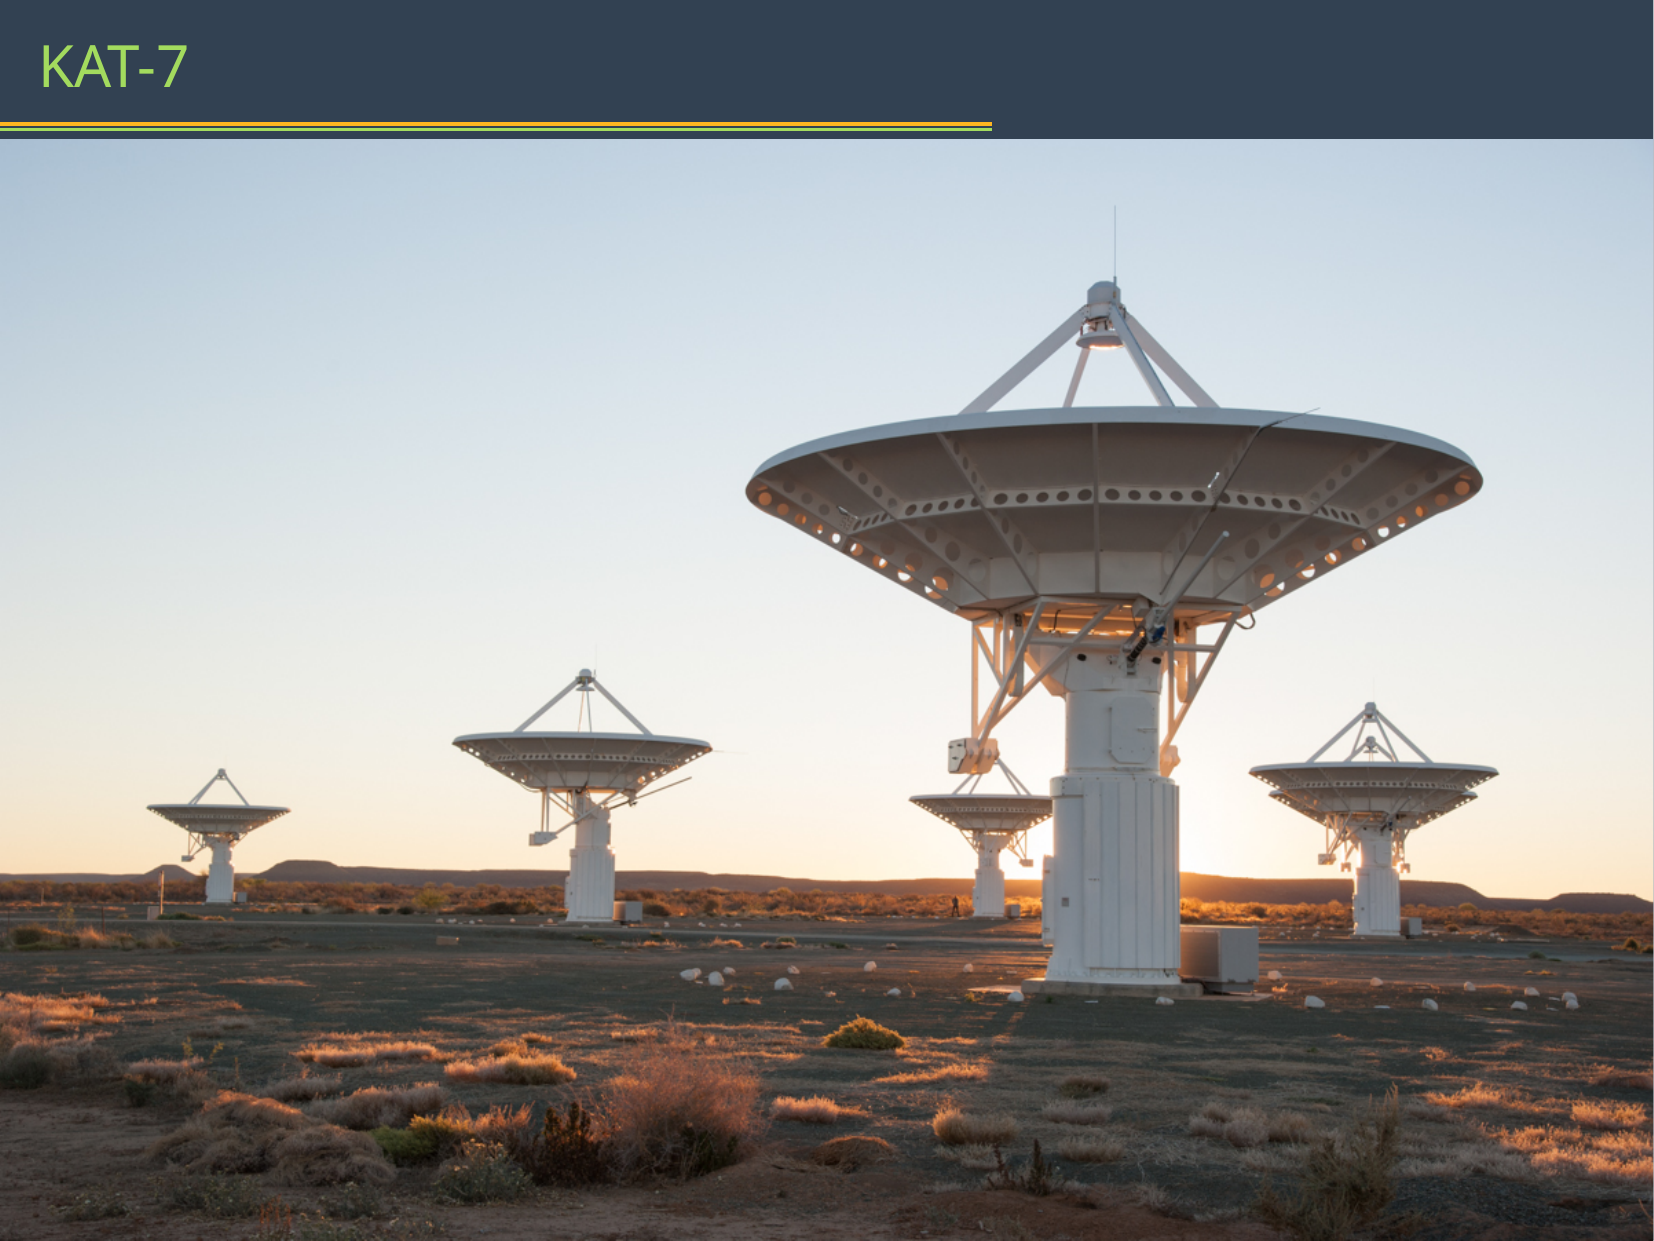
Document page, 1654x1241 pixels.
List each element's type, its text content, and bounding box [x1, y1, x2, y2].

picture [0, 139, 1654, 1241]
text_box KAT-7 [23, 17, 1063, 103]
